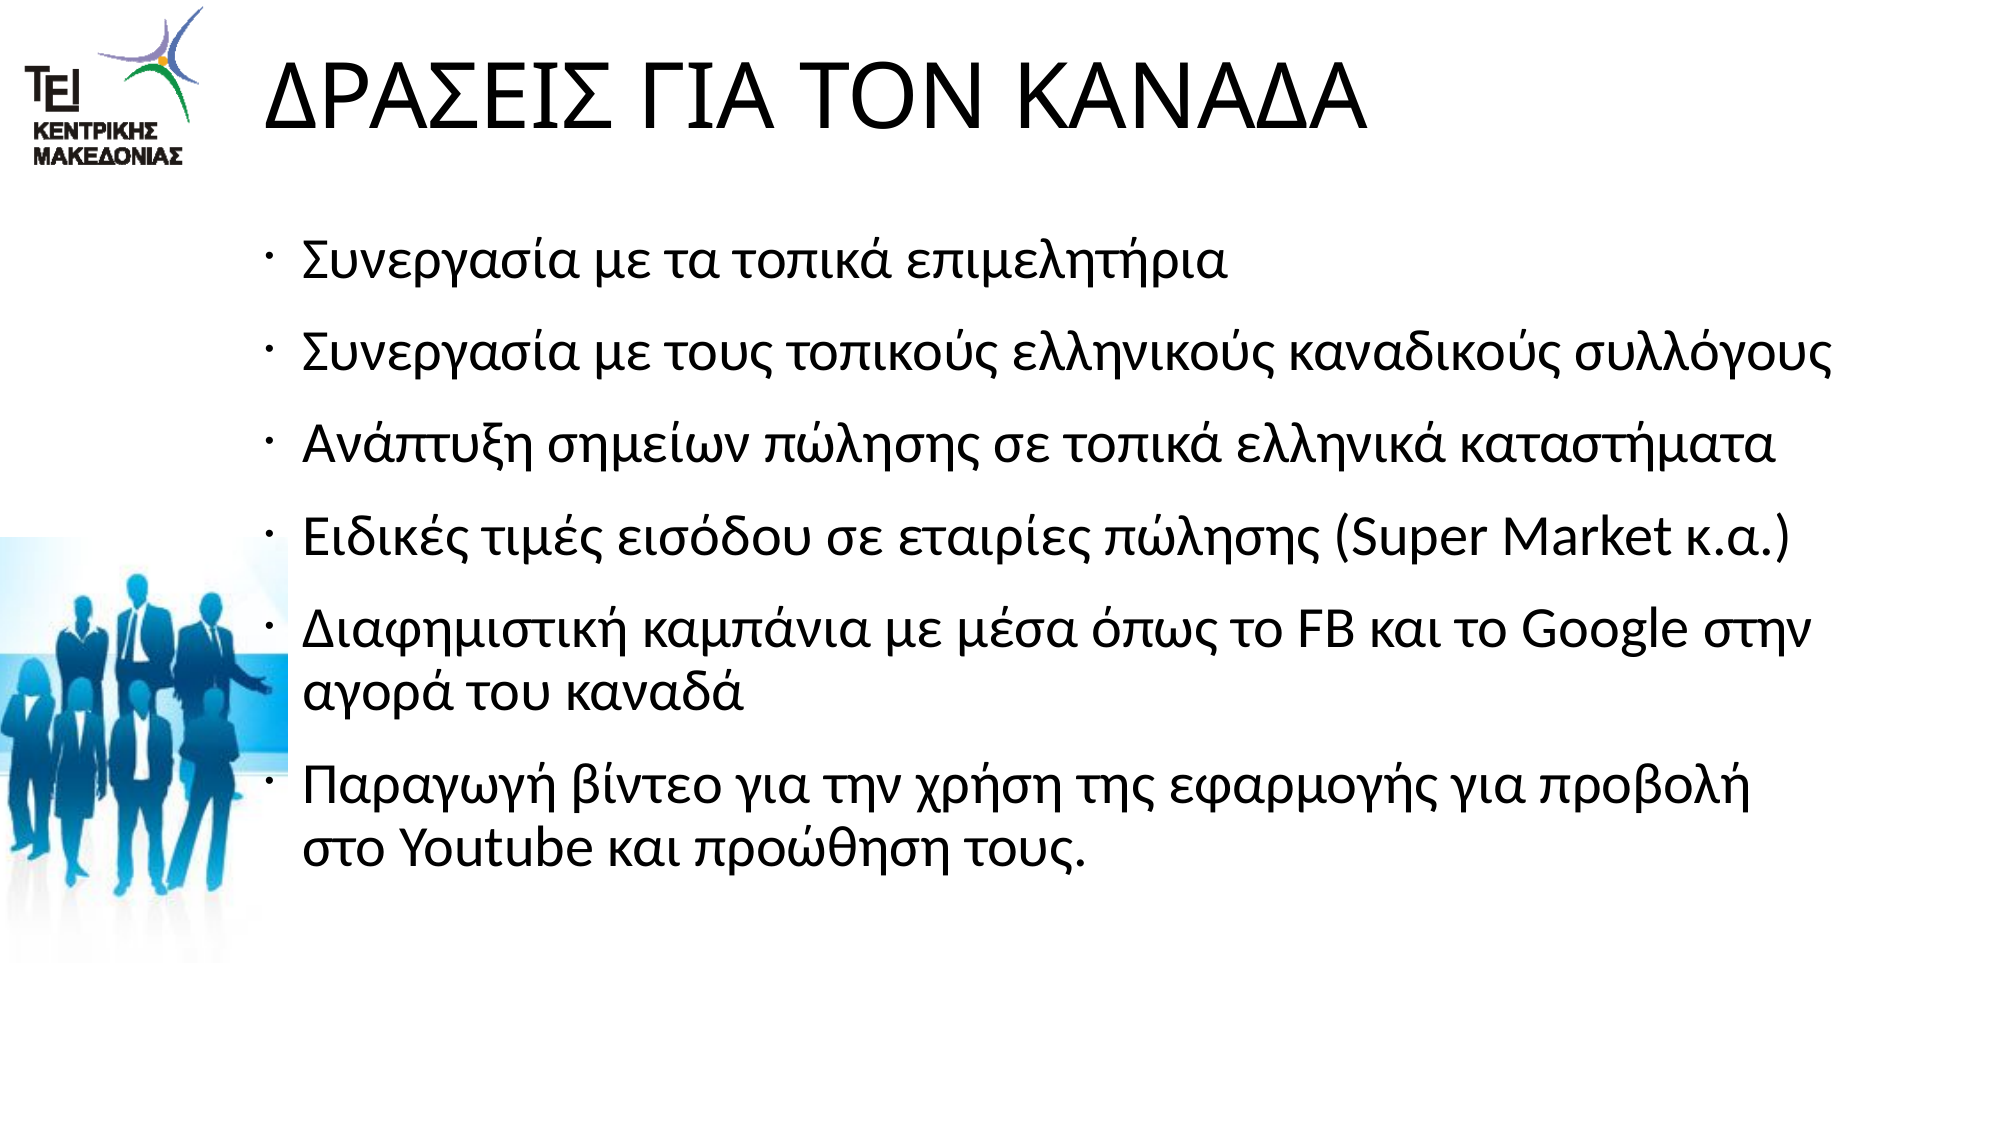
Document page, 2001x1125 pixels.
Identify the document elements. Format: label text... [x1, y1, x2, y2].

list Συνεργασία με τα τοπικά επιμελητήρια Συνεργασία με τους τοπικούς ελληνικούς καναδικούς συλλόγους Ανάπτυξη σημείων πώλησης σε τοπικά ελληνικά καταστήματα Ειδικές τιμές εισόδου σε εταιρίες πώλησης (Super Market κ.α.) Διαφημιστική καμπάνια με μέσα όπως το FB και το Google στην αγορά του καναδά Παραγωγή βίντεο για την χρήση της εφαρμογής για προβολή στο Youtube και προώθηση τους. [249, 220, 1863, 994]
picture [0, 537, 249, 963]
picture [0, 0, 135, 169]
title ΔΡΑΣΕΙΣ ΓΙΑ ΤΟΝ ΚΑΝΑΔΑ [249, 41, 1863, 192]
